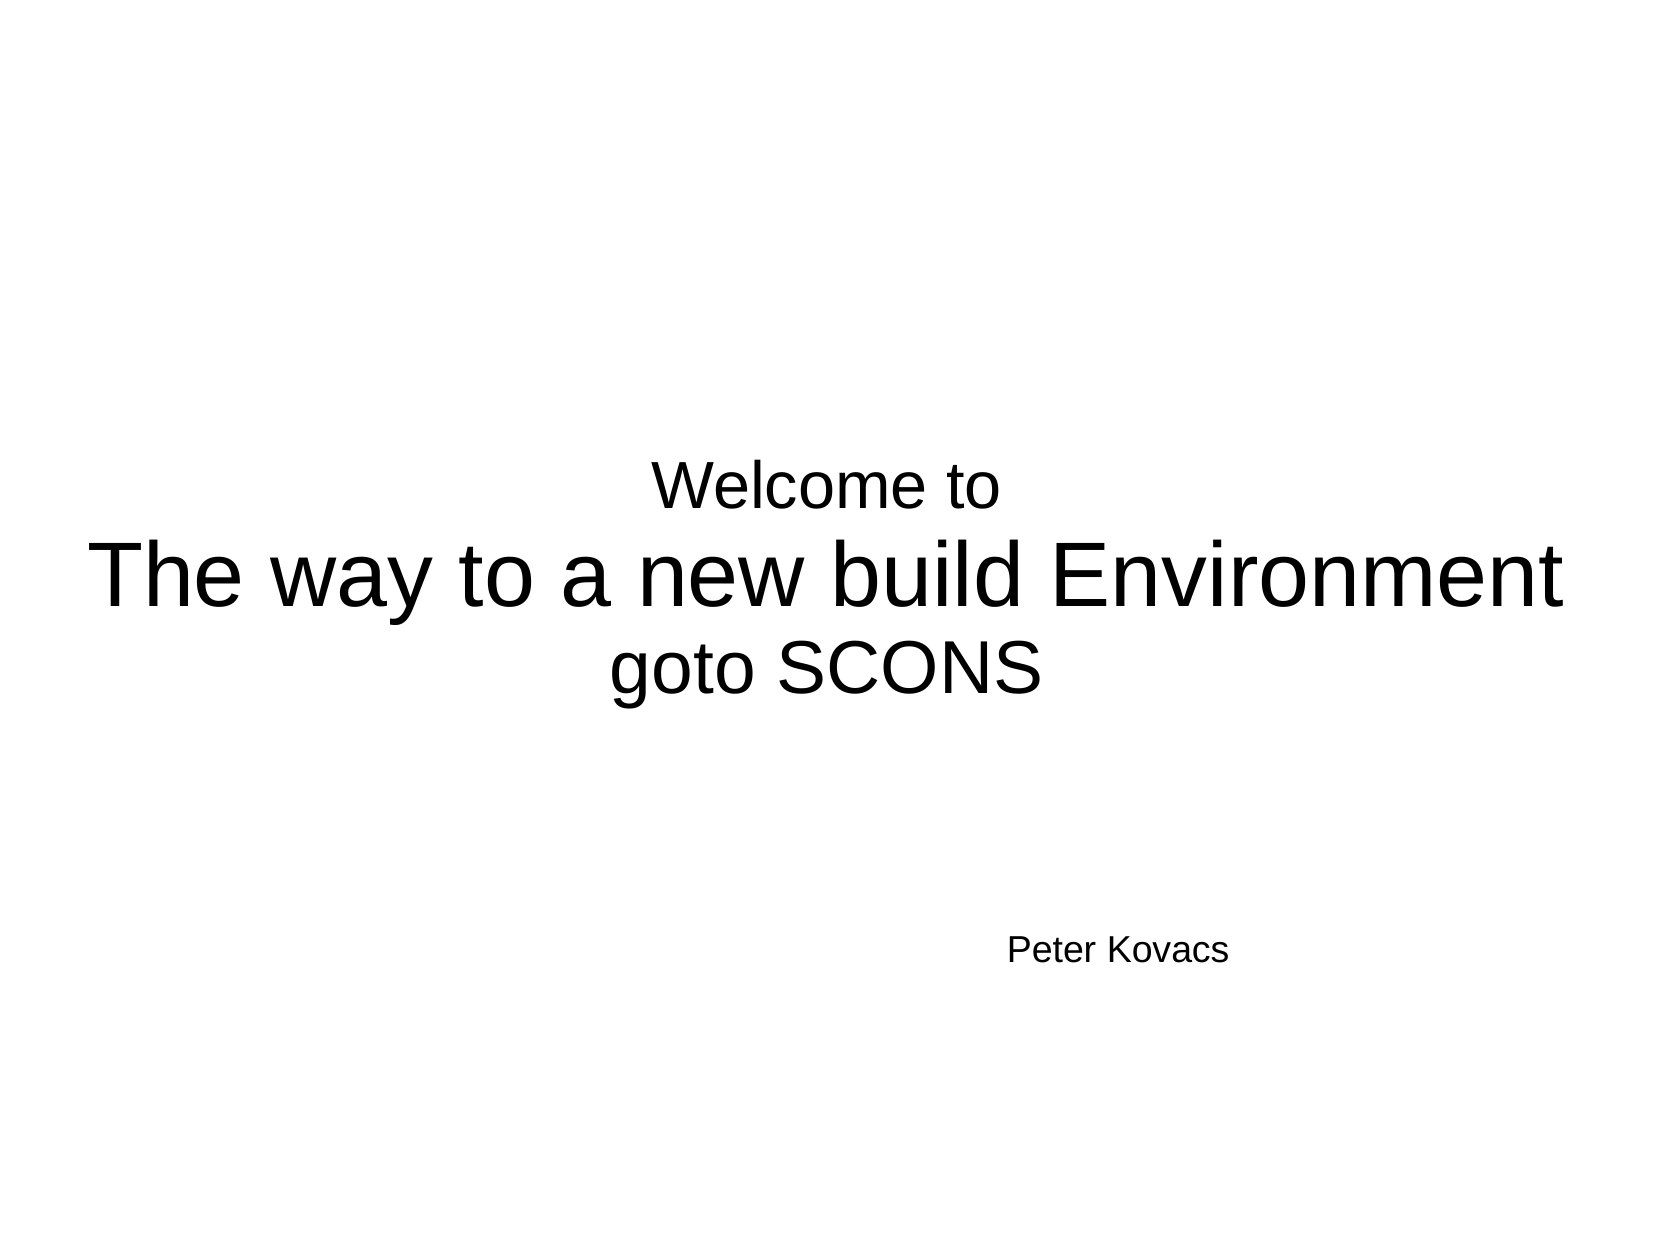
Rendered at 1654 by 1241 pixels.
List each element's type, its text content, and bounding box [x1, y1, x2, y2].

subtitle Welcome to The way to a new build Environment goto SCONS [82, 49, 1571, 1109]
text_box Peter Kovacs [992, 921, 1245, 979]
